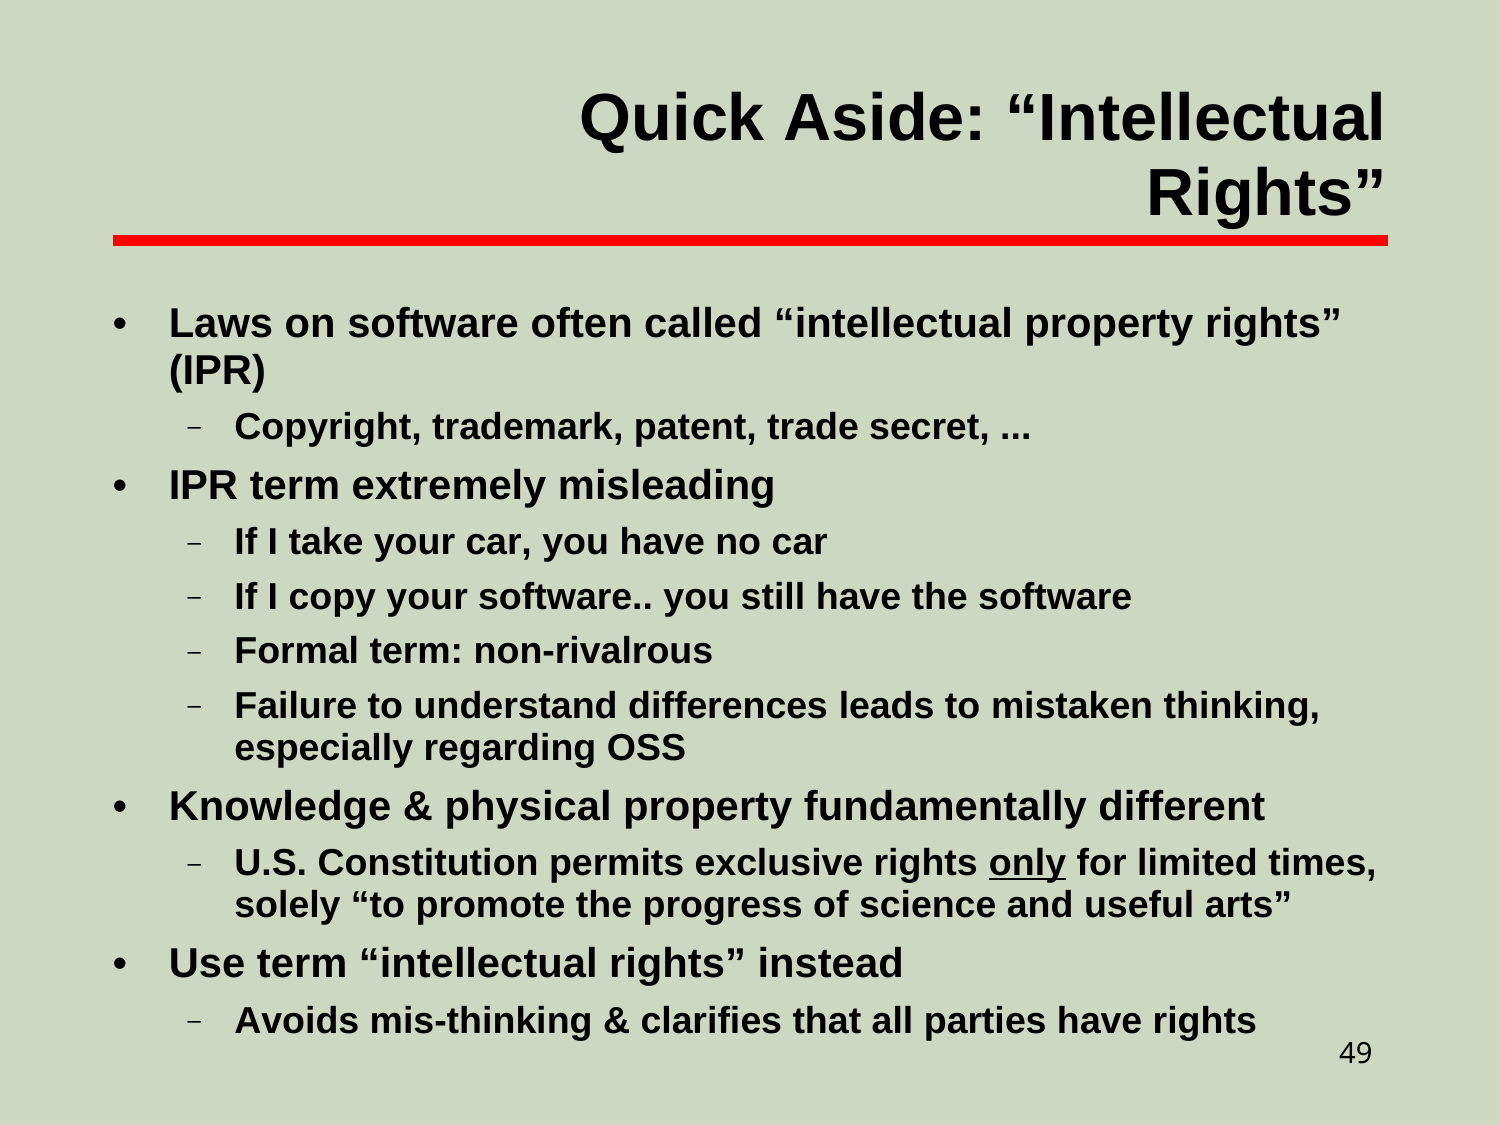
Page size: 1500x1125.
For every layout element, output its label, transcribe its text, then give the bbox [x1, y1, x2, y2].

title Quick Aside: “Intellectual Rights” [337, 79, 1388, 230]
list Laws on software often called “intellectual property rights” (IPR) Copyright, trademark, patent, trade secret, ... IPR term extremely misleading If I take your car, you have no car If I copy your software.. you still have the software Formal term: non-rivalrous Failure to understand differences leads to mistaken thinking, especially regarding OSS Knowledge & physical property fundamentally different U.S. Constitution permits exclusive rights only for limited times, solely “to promote the progress of science and useful arts” Use term “intellectual rights” instead Avoids mis-thinking & clarifies that all parties have rights [112, 299, 1388, 1098]
